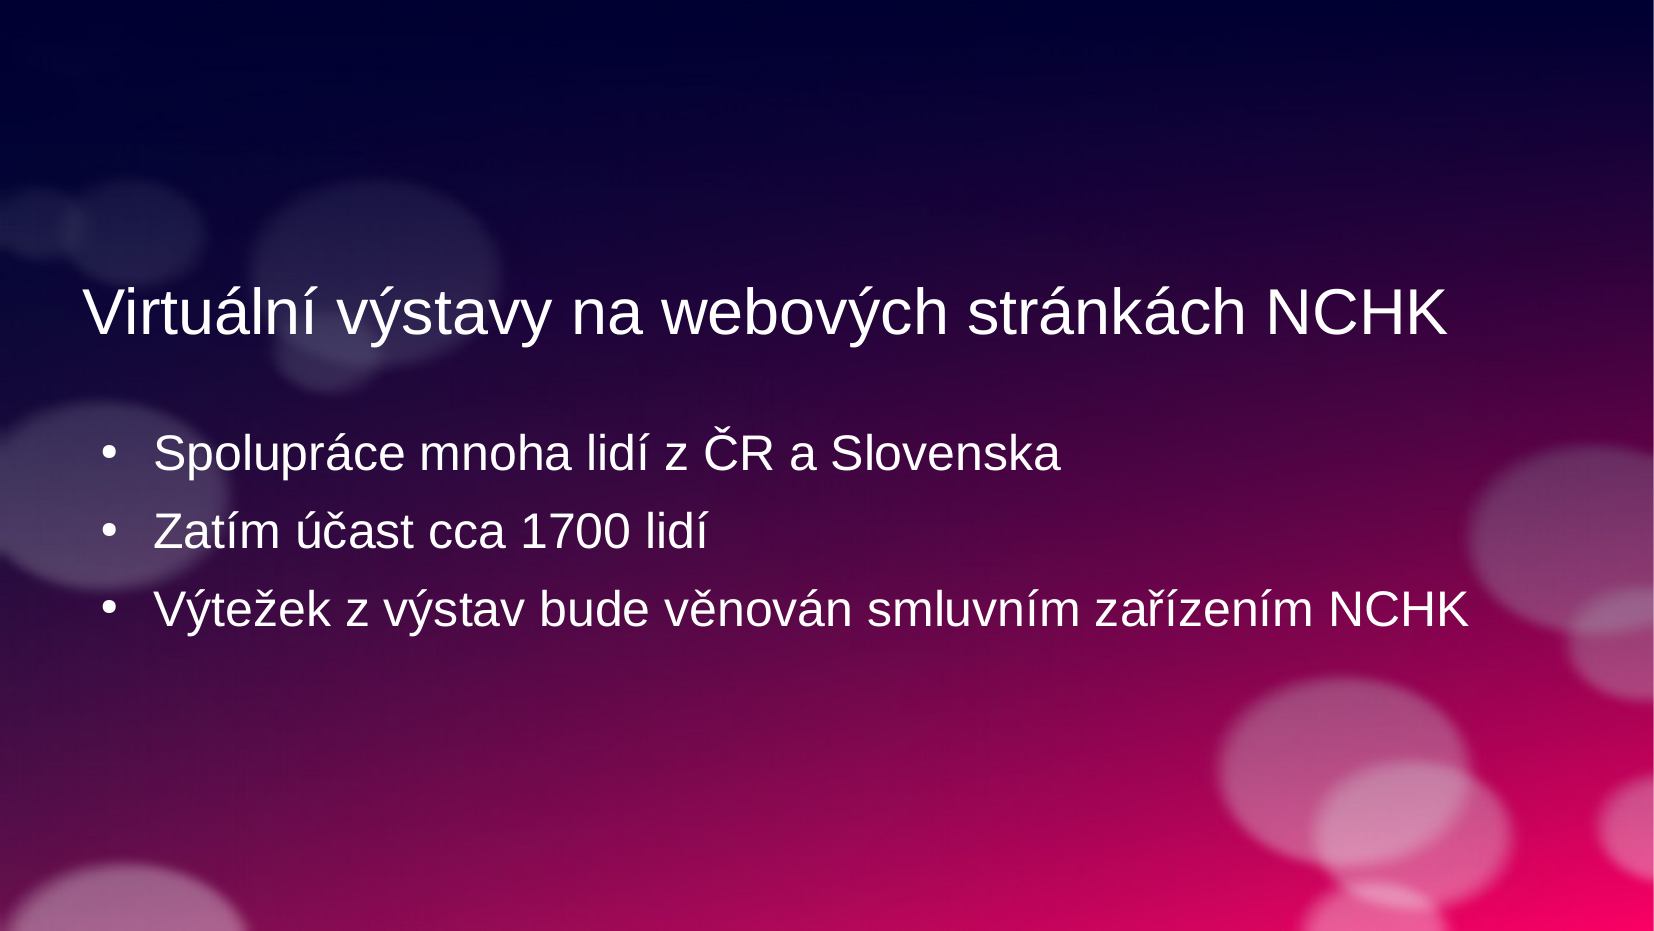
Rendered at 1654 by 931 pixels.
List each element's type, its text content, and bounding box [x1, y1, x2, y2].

list Spolupráce mnoha lidí z ČR a Slovenska Zatím účast cca 1700 lidí Výtežek z výstav bude věnován smluvním zařízením NCHK [82, 425, 1571, 758]
picture [0, 0, 1654, 931]
title Virtuální výstavy na webových stránkách NCHK [82, 234, 1571, 390]
